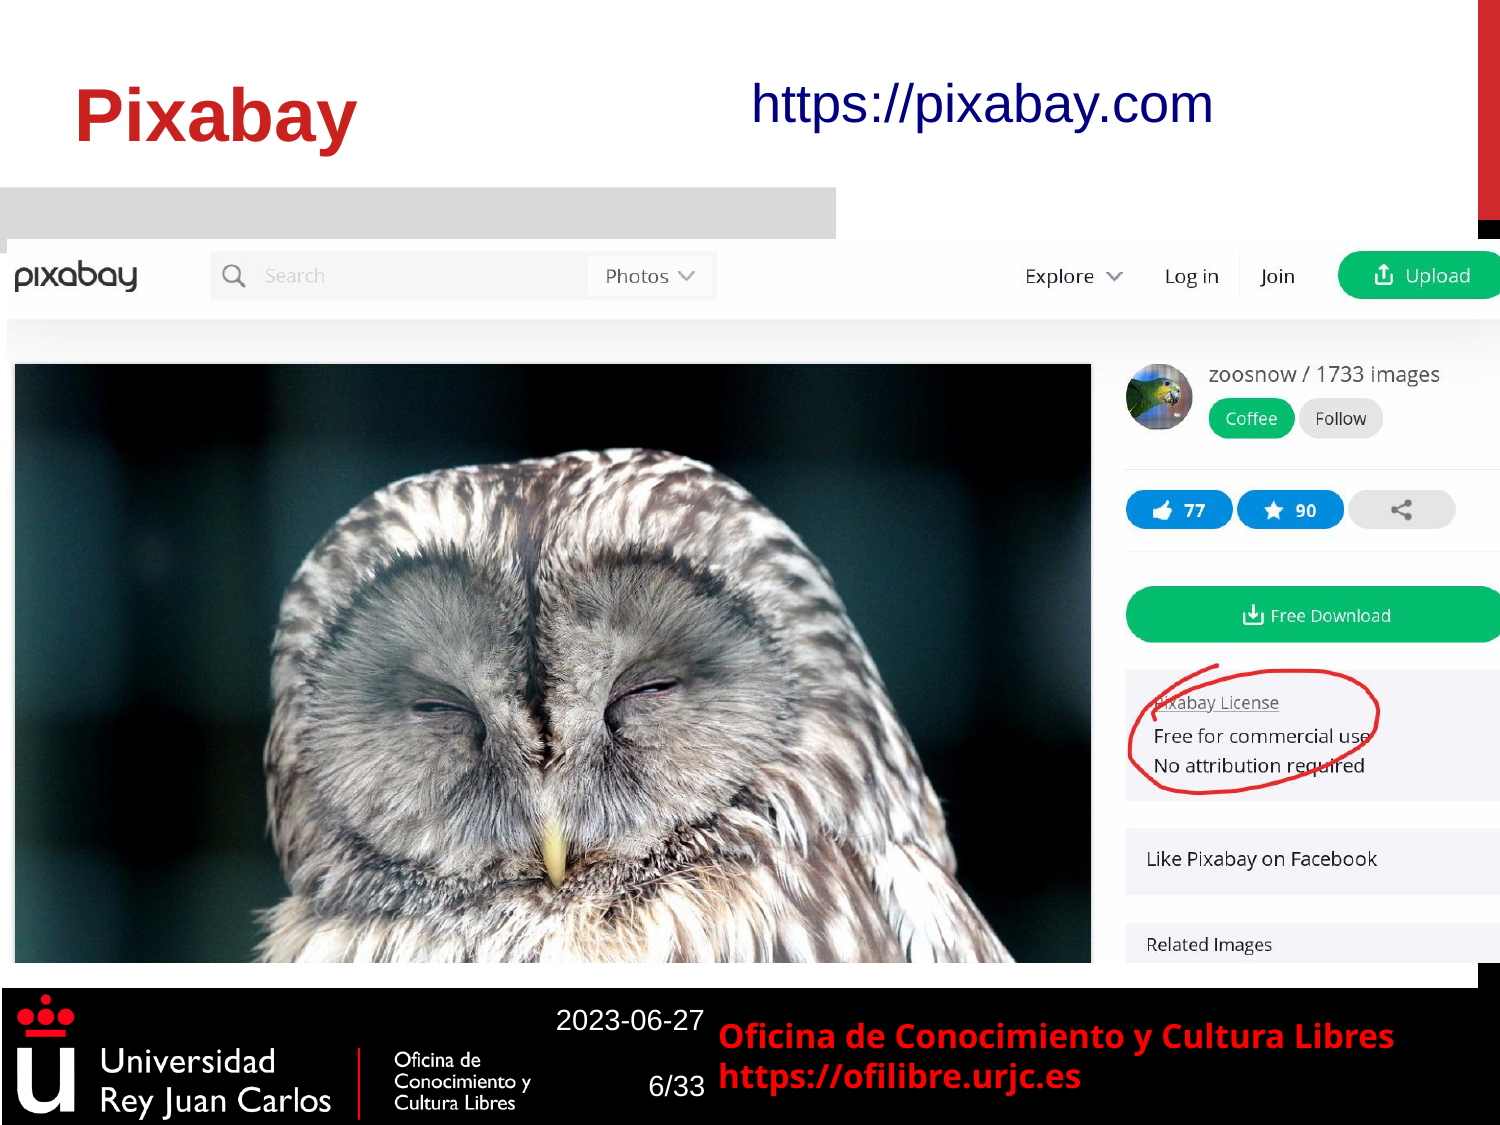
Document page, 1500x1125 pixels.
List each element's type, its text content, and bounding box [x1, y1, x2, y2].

text_box Pixabay [60, 66, 991, 239]
title [75, 7, 1425, 196]
text_box https://pixabay.com [736, 66, 1231, 142]
picture [7, 239, 1500, 963]
picture [17, 994, 531, 1120]
